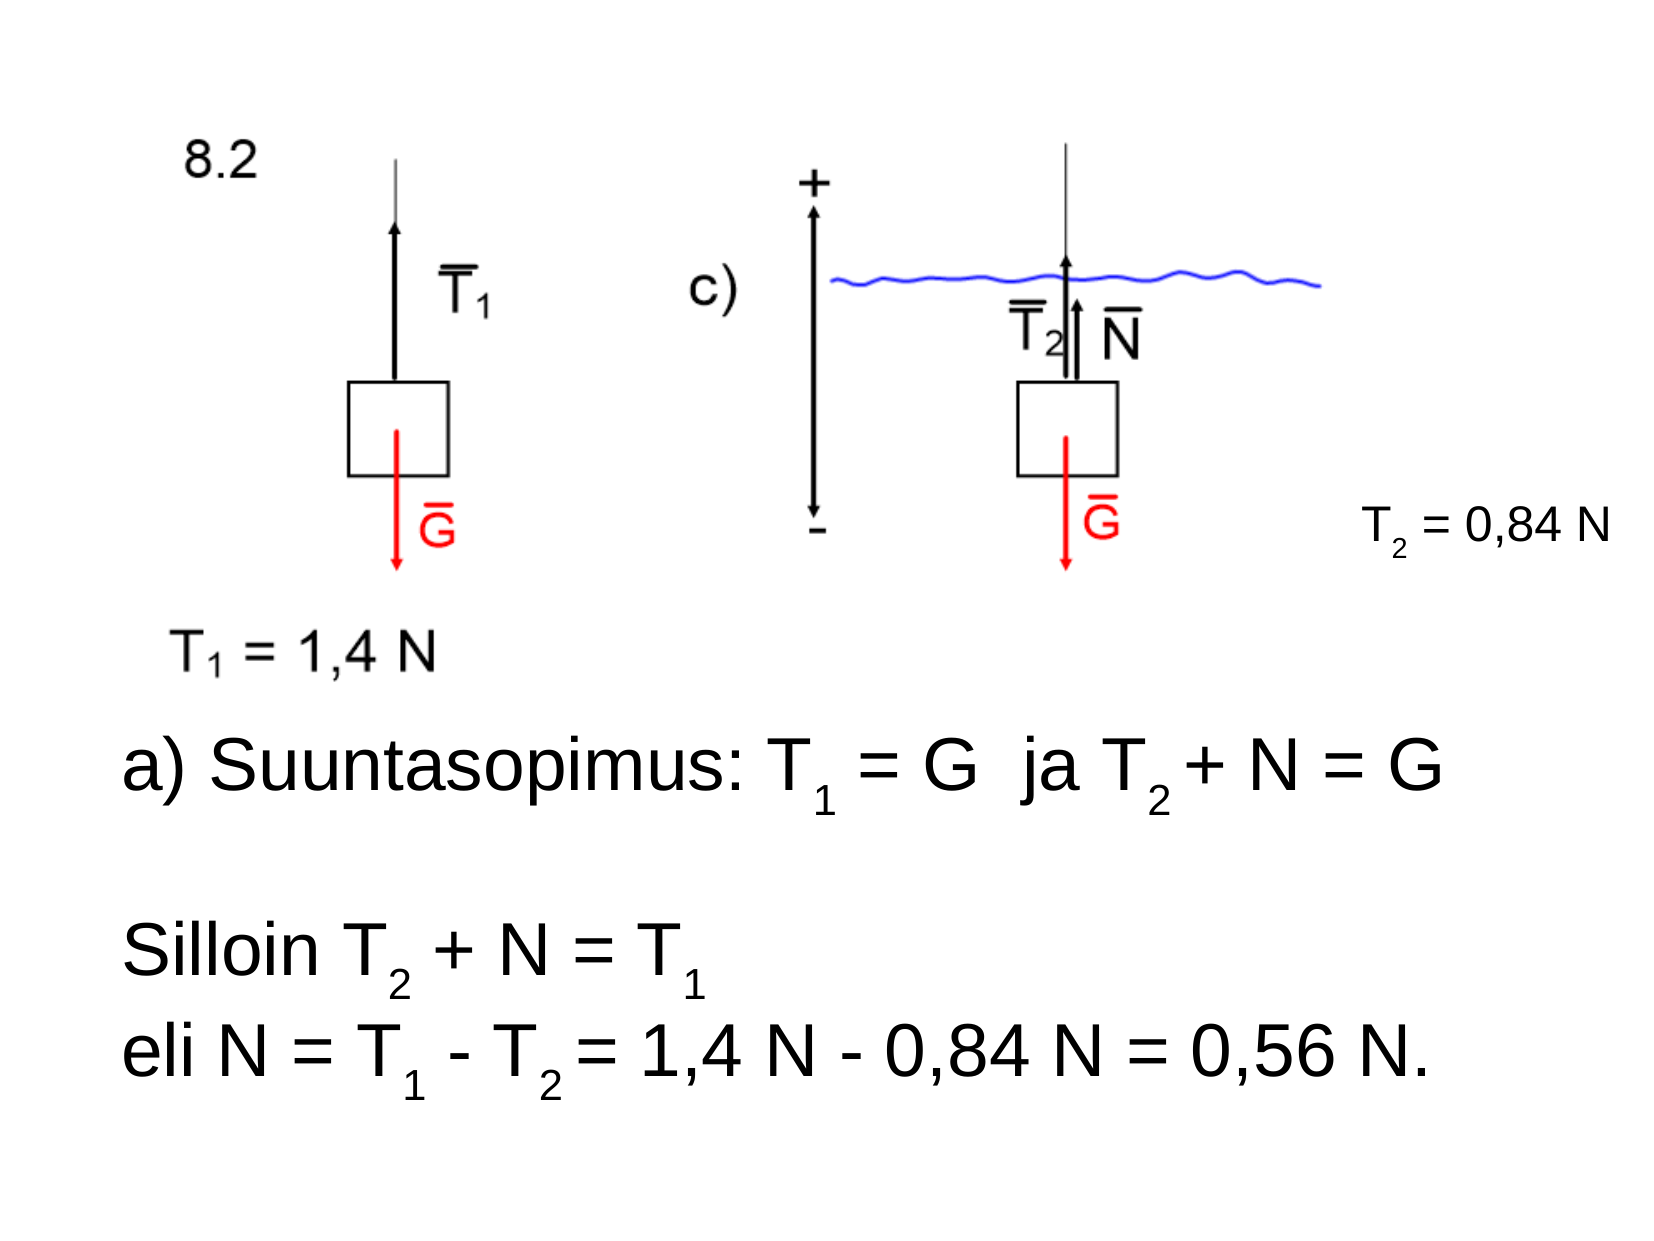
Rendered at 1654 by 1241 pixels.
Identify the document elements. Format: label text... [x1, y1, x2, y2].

text_box a) Suuntasopimus: T1 = G ja T2 + N = G Silloin T2 + N = T1 eli N = T1 - T2 = 1,4 N - 0,84 N = 0,56 N. [106, 703, 1560, 1241]
text_box T2 = 0,84 N [1346, 484, 1628, 572]
picture [122, 82, 1347, 703]
